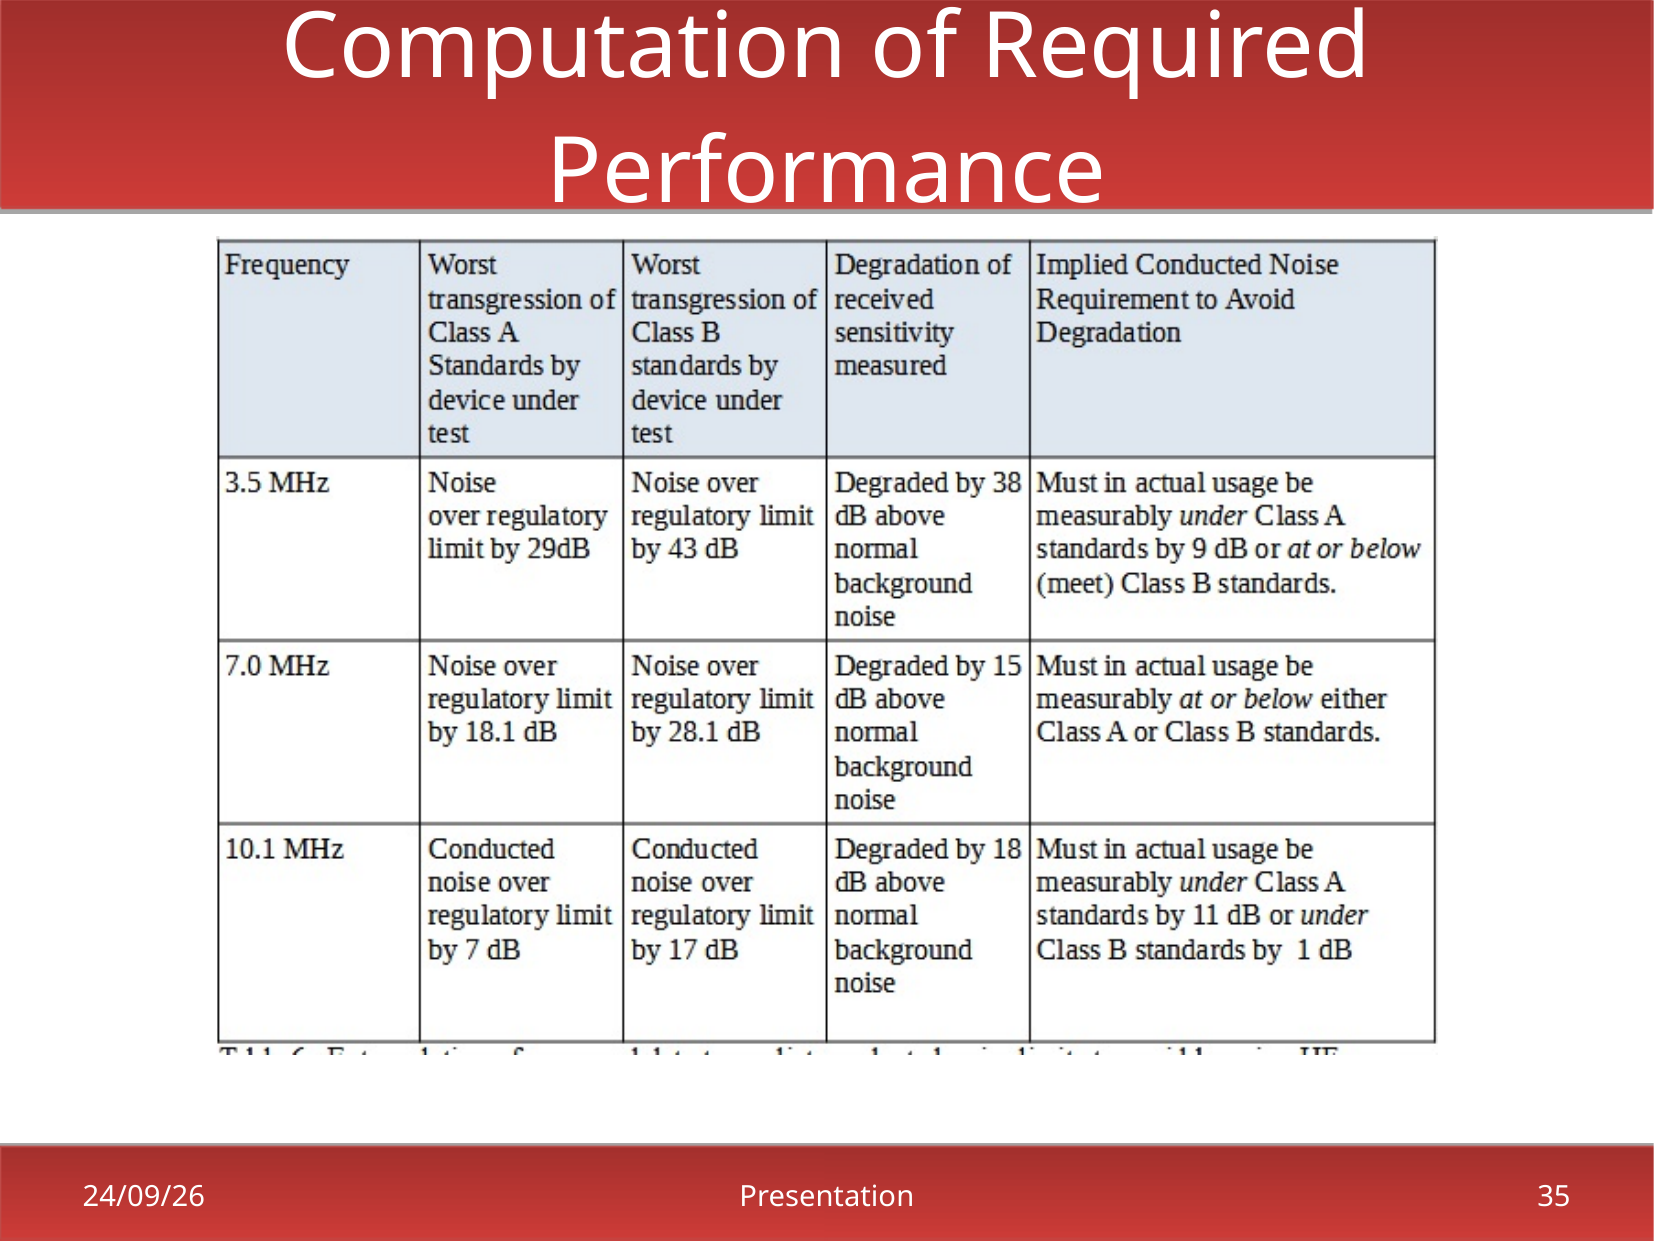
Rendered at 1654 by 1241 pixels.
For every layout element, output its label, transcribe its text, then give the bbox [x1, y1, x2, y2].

picture [216, 236, 1438, 1055]
picture [0, 0, 1654, 214]
picture [0, 1143, 1654, 1241]
title Computation of Required Performance [59, 0, 1595, 212]
